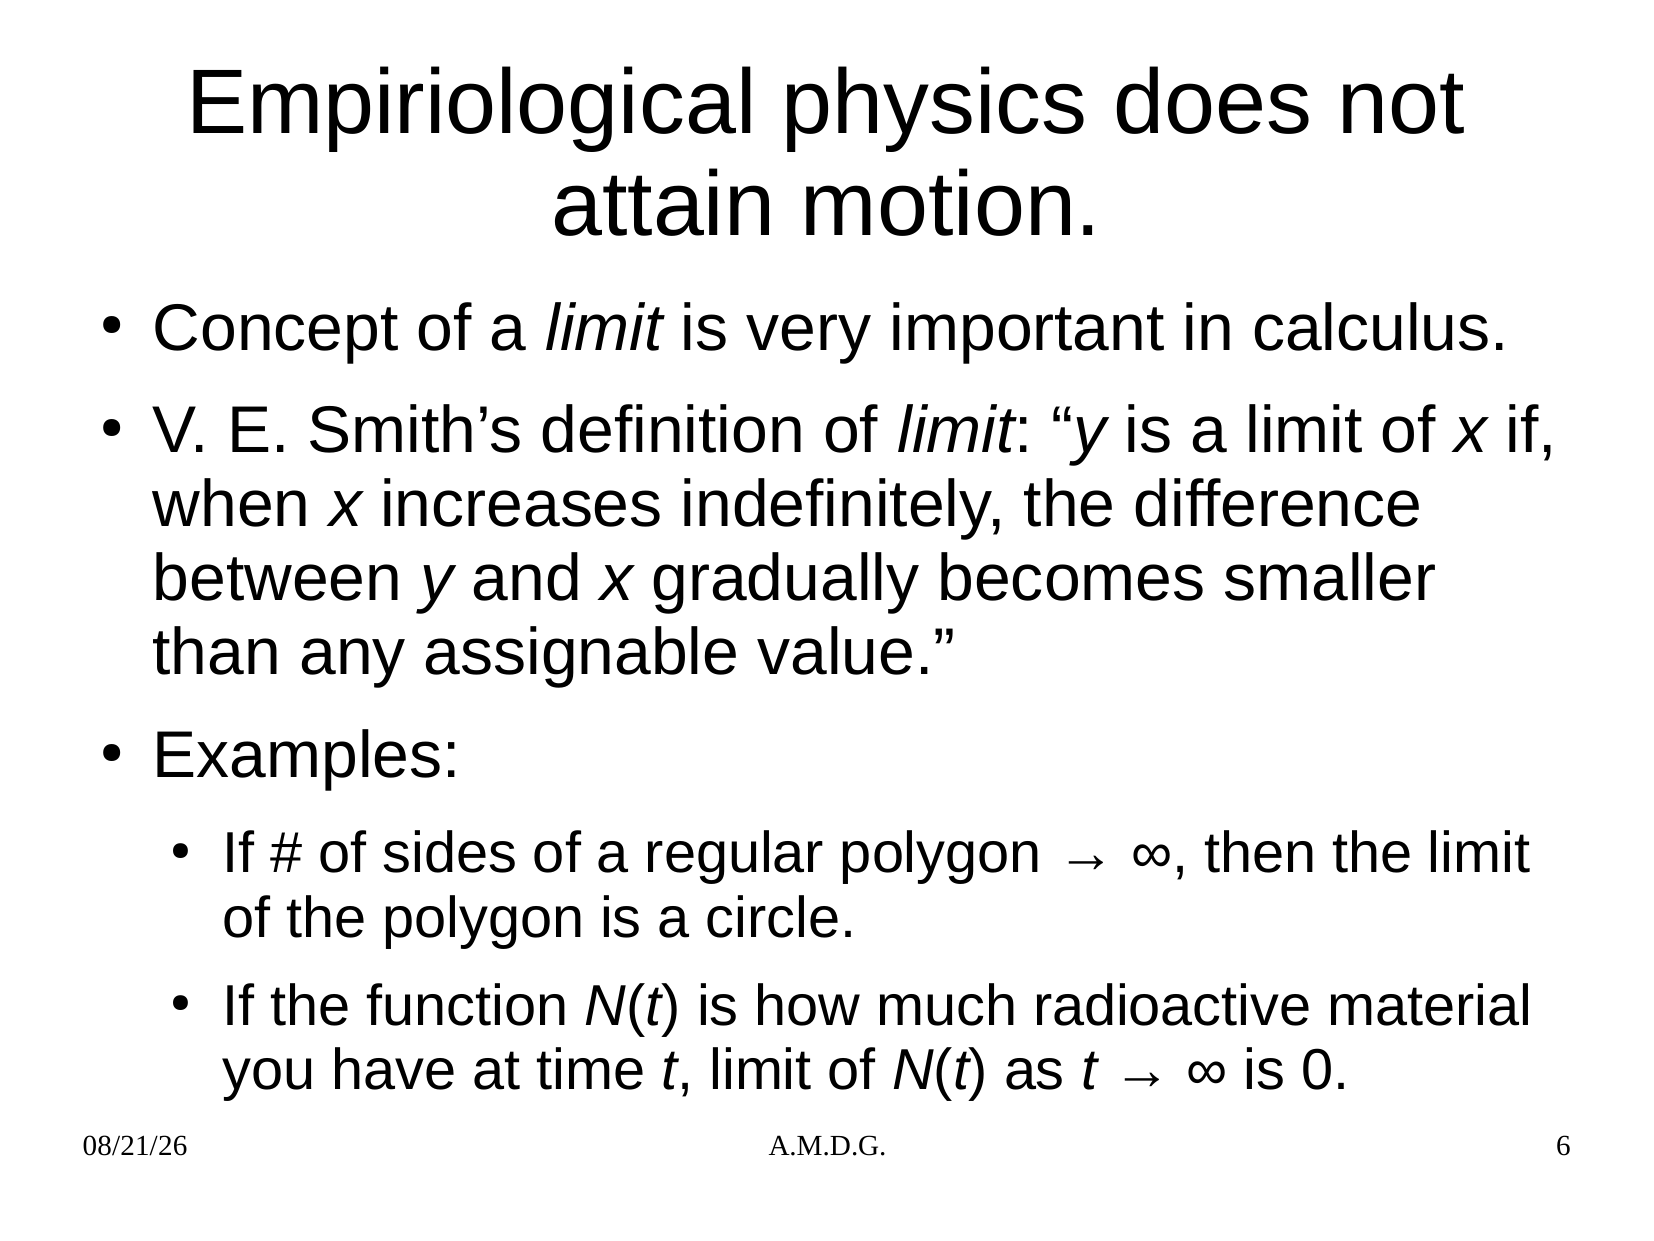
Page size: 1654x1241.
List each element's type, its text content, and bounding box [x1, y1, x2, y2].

title Empiriological physics does not attain motion. [82, 49, 1571, 257]
list Concept of a limit is very important in calculus. V. E. Smith’s definition of limit: “y is a limit of x if, when x increases indefinitely, the difference between y and x gradually becomes smaller than any assignable value.” Examples: If # of sides of a regular polygon → ∞, then the limit of the polygon is a circle. If the function N(t) is how much radioactive material you have at time t, limit of N(t) as t → ∞ is 0. [82, 290, 1571, 1109]
